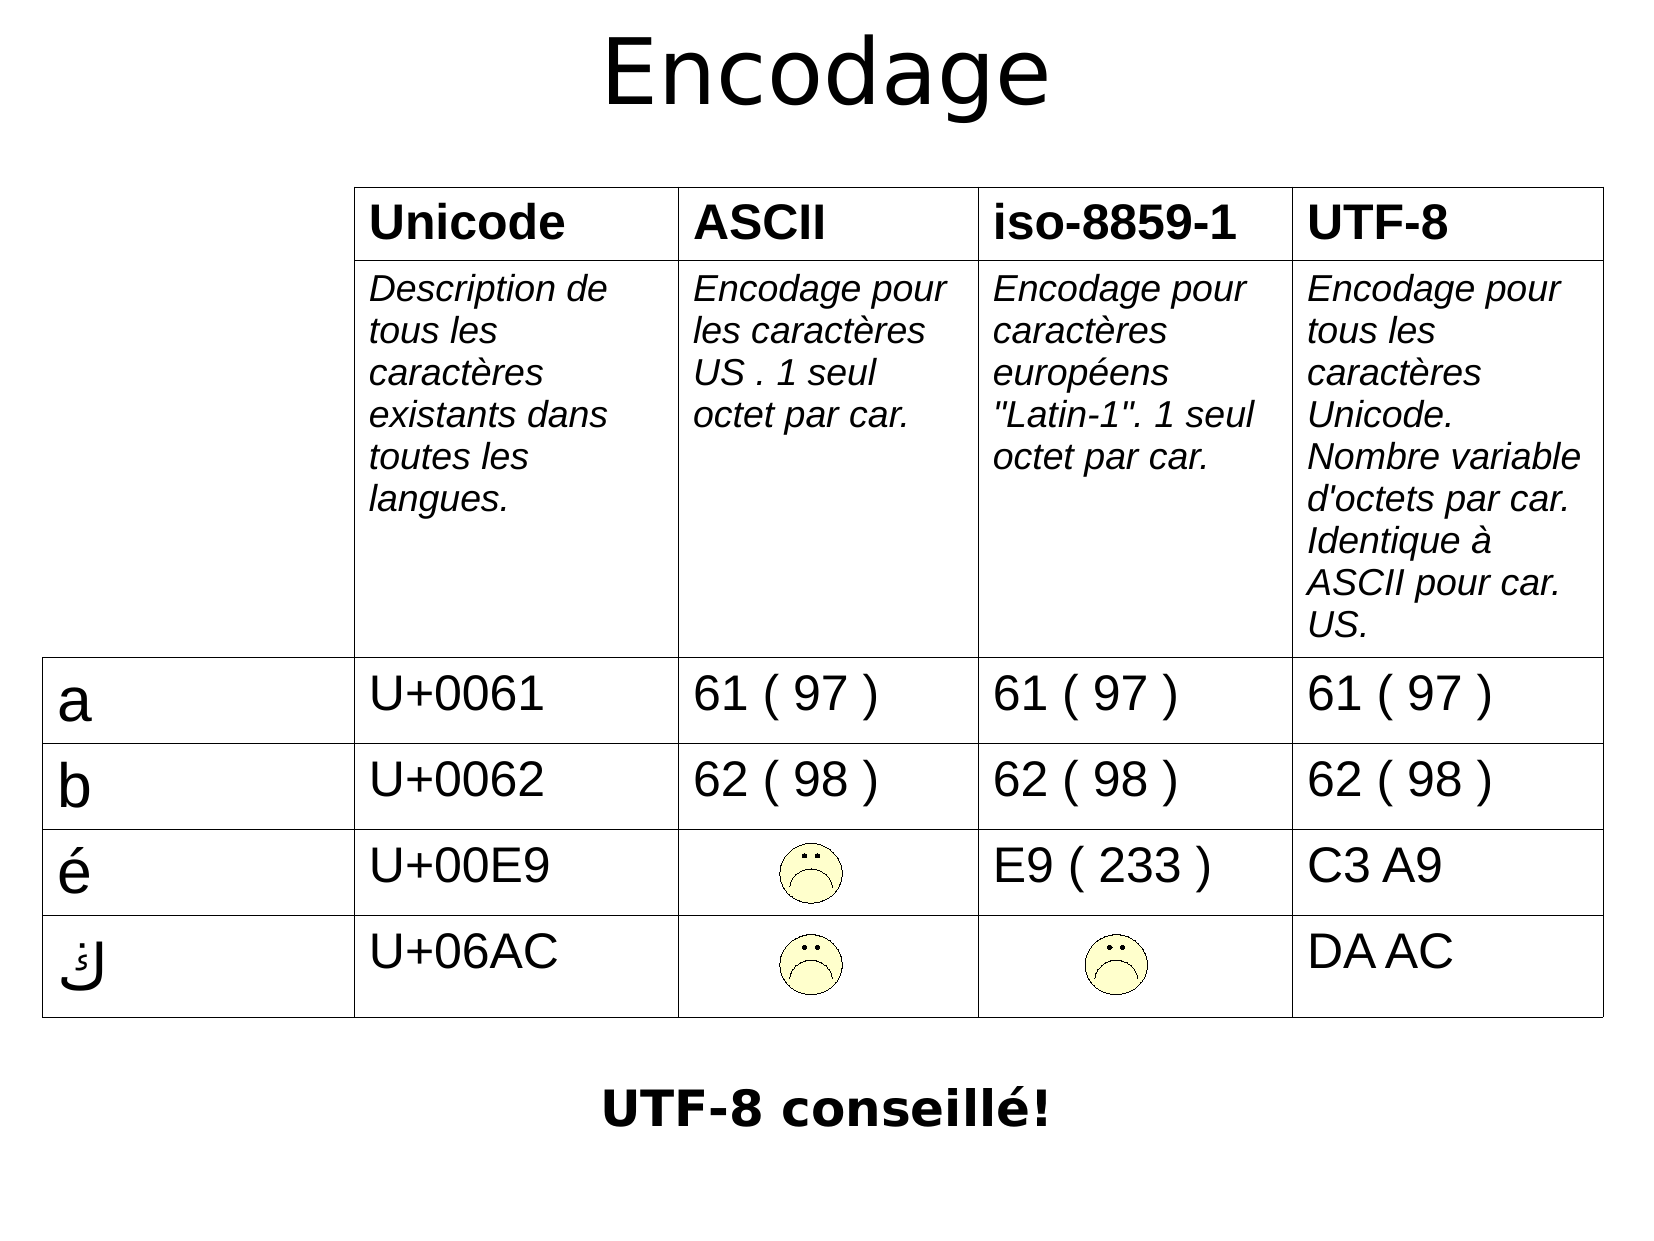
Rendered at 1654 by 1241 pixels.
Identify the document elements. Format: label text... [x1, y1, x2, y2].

table_cell C3 A9 [1293, 830, 1603, 915]
text_box [1085, 934, 1148, 995]
table_header iso-8859-1 [979, 188, 1292, 260]
table_cell Encodage pour tous les caractères Unicode. Nombre variable d'octets par car. Identique à ASCII pour car. US. [1293, 261, 1603, 657]
table_cell 61 ( 97 ) [679, 658, 978, 743]
table_cell U+00E9 [355, 830, 678, 915]
table_cell 62 ( 98 ) [679, 744, 978, 829]
table_cell U+0061 [355, 658, 678, 743]
table_cell é [43, 830, 354, 915]
table_cell [679, 916, 978, 1017]
table_cell E9 ( 233 ) [979, 830, 1292, 915]
table_cell b [43, 744, 354, 829]
text_box [779, 843, 843, 904]
table_cell 61 ( 97 ) [1293, 658, 1603, 743]
table_header [42, 187, 354, 260]
table_cell 62 ( 98 ) [1293, 744, 1603, 829]
table_cell ڬ [43, 916, 354, 1017]
table_header ASCII [679, 188, 978, 260]
title Encodage [0, 11, 1654, 134]
table_cell 61 ( 97 ) [979, 658, 1292, 743]
text_box [779, 934, 843, 995]
table_header UTF-8 [1293, 188, 1603, 260]
table_cell Encodage pour caractères européens "Latin-1". 1 seul octet par car. [979, 261, 1292, 657]
table_cell Encodage pour les caractères US . 1 seul octet par car. [679, 261, 978, 657]
table_cell U+0062 [355, 744, 678, 829]
text_box UTF-8 conseillé! [622, 1079, 1031, 1139]
table_cell [679, 830, 978, 915]
table_cell U+06AC [355, 916, 678, 1017]
table_cell 62 ( 98 ) [979, 744, 1292, 829]
table_cell Description de tous les caractères existants dans toutes les langues. [355, 261, 678, 657]
table_cell a [43, 658, 354, 743]
table_cell [979, 916, 1292, 1017]
table_cell [42, 260, 354, 657]
table_cell DA AC [1293, 916, 1603, 1017]
table_header Unicode [355, 188, 678, 260]
